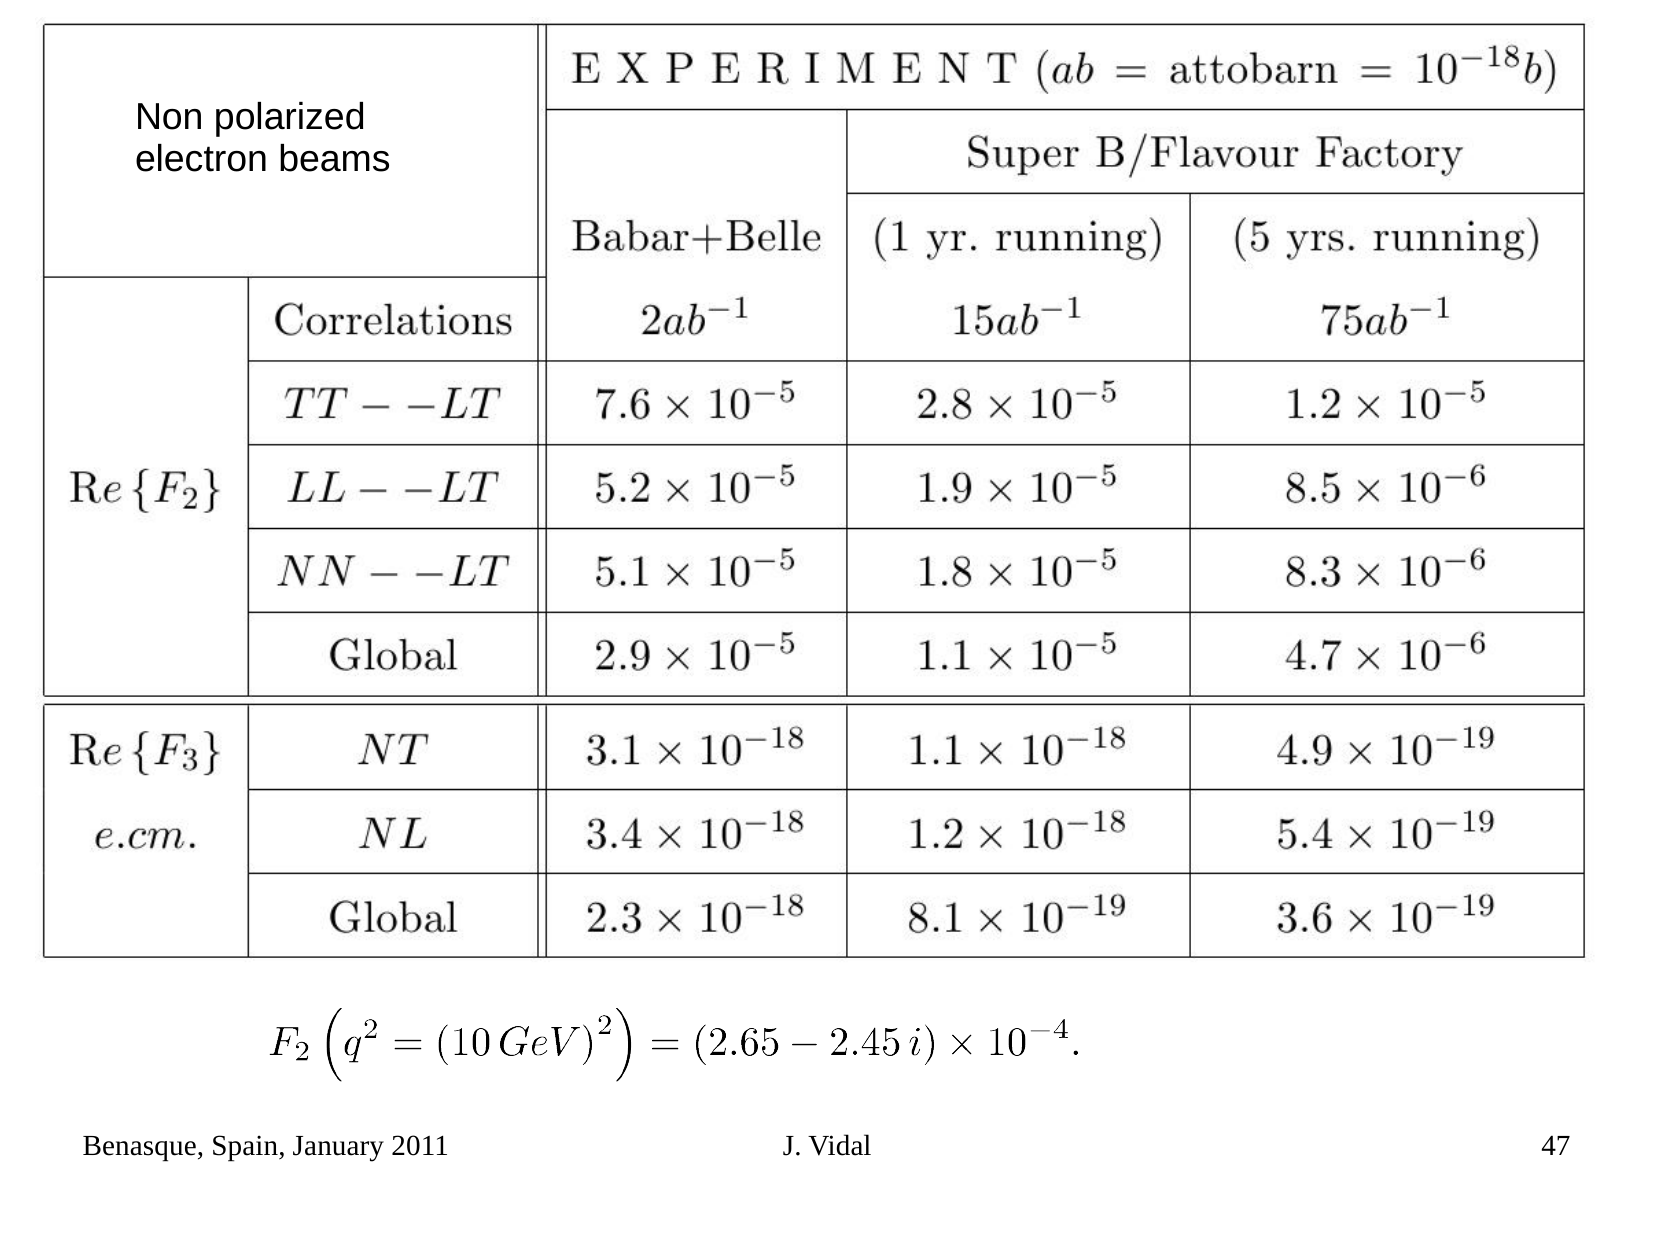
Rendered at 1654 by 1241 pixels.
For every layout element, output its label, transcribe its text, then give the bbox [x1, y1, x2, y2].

picture [265, 1003, 1088, 1085]
picture [35, 17, 1596, 969]
text_box Non polarized electron beams [120, 88, 414, 207]
